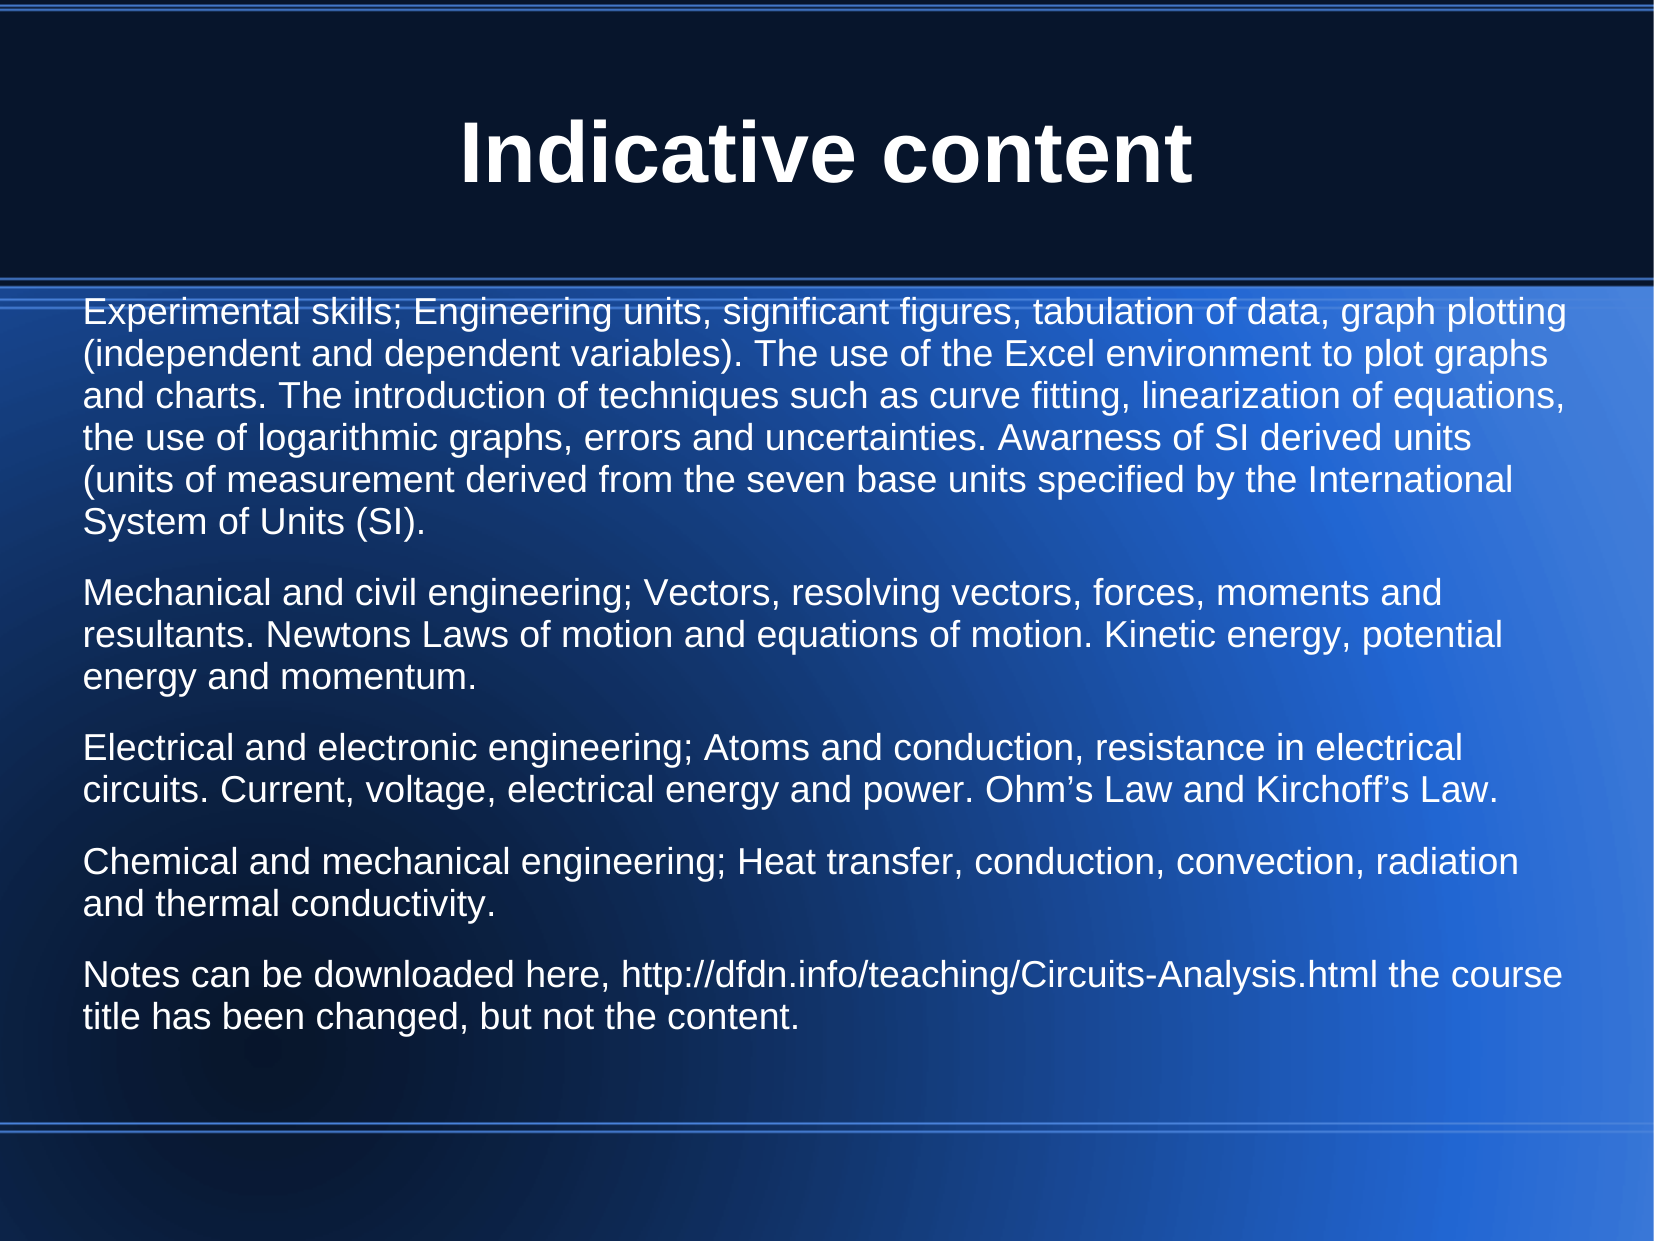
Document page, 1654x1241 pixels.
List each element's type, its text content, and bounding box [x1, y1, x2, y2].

picture [0, 0, 1654, 1241]
list Experimental skills; Engineering units, significant figures, tabulation of data, graph plotting (independent and dependent variables). The use of the Excel environment to plot graphs and charts. The introduction of techniques such as curve fitting, linearization of equations, the use of logarithmic graphs, errors and uncertainties. Awarness of SI derived units (units of measurement derived from the seven base units specified by the International System of Units (SI). Mechanical and civil engineering; Vectors, resolving vectors, forces, moments and resultants. Newtons Laws of motion and equations of motion. Kinetic energy, potential energy and momentum. Electrical and electronic engineering; Atoms and conduction, resistance in electrical circuits. Current, voltage, electrical energy and power. Ohm’s Law and Kirchoff’s Law. Chemical and mechanical engineering; Heat transfer, conduction, convection, radiation and thermal conductivity. Notes can be downloaded here, http://dfdn.info/teaching/Circuits-Analysis.html the course title has been changed, but not the content. [82, 290, 1571, 1110]
title Indicative content [82, 49, 1571, 257]
